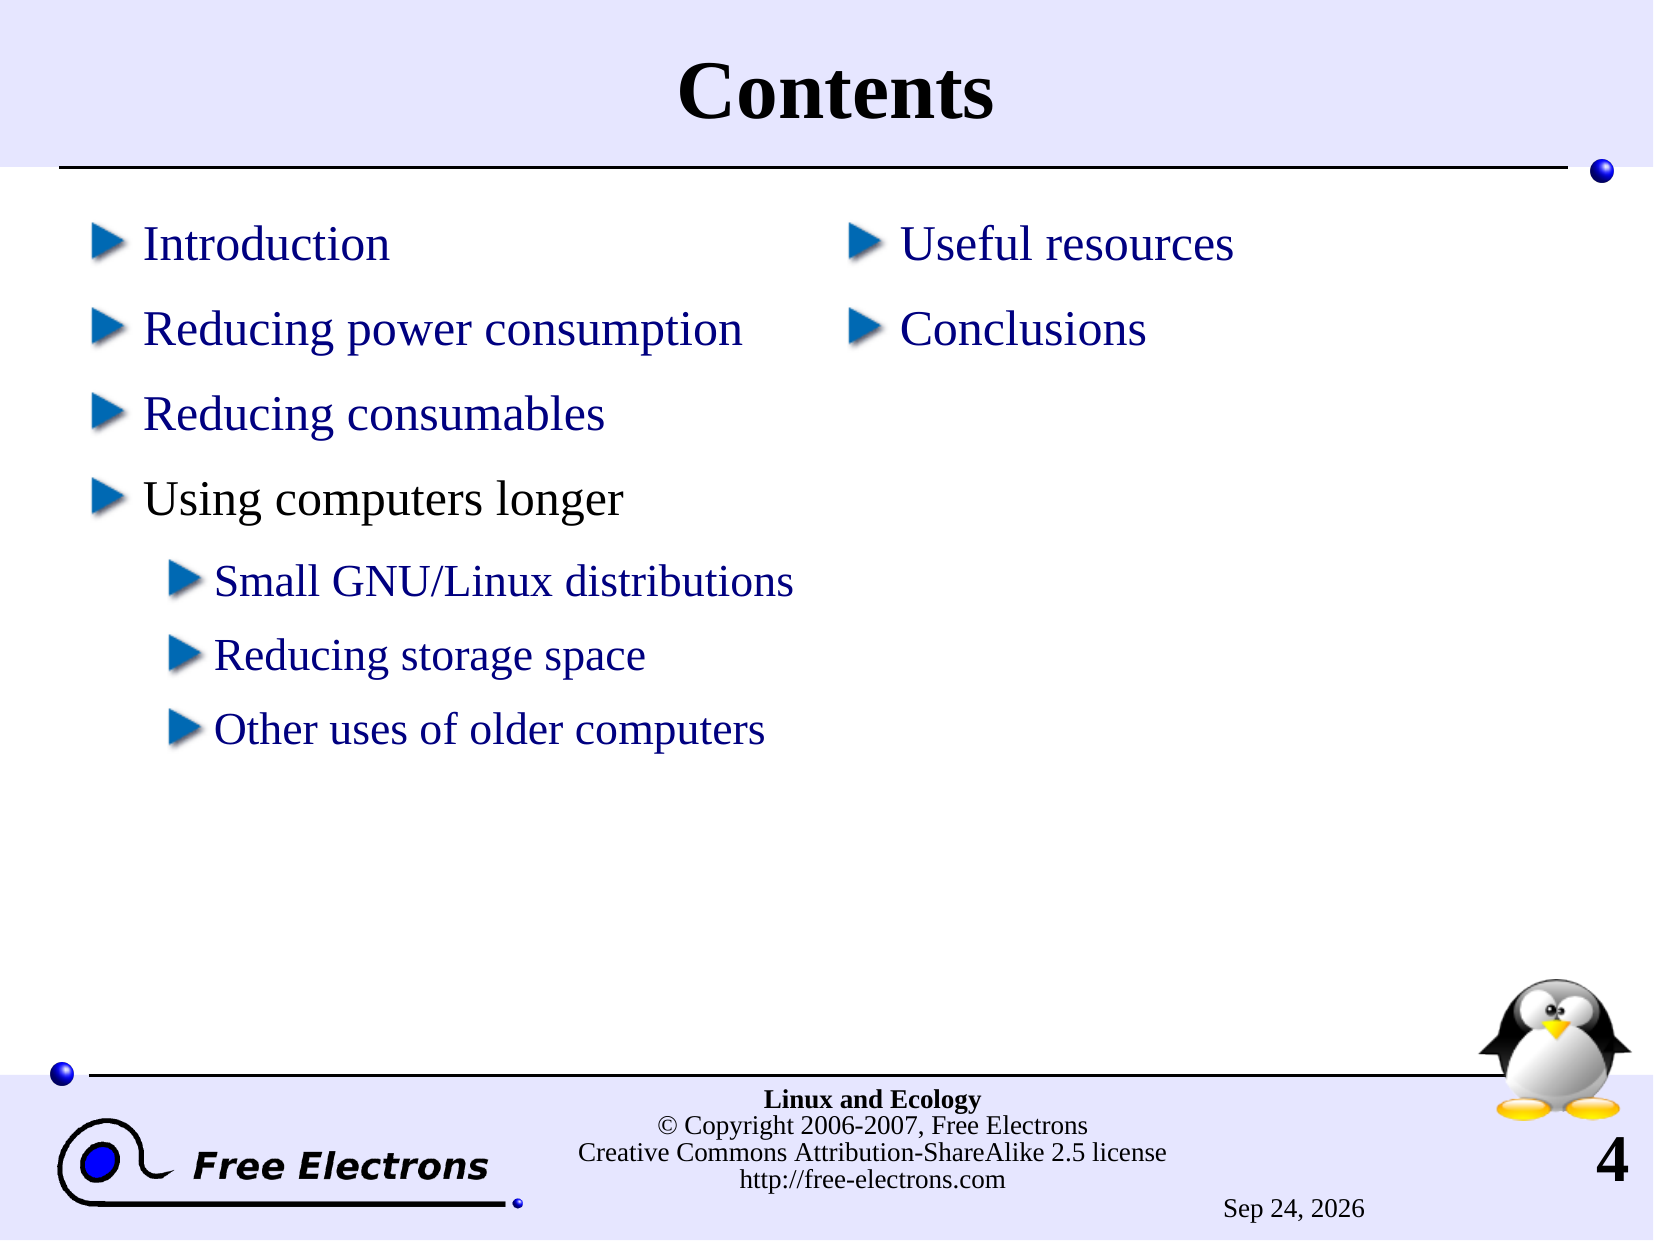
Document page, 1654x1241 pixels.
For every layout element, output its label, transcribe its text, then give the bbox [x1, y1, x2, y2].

list Useful resources Conclusions [829, 216, 1592, 1066]
picture [1476, 979, 1634, 1121]
title Contents [33, 29, 1604, 153]
list Introduction Reducing power consumption Reducing consumables Using computers longer Small GNU/Linux distributions Reducing storage space Other uses of older computers [72, 216, 795, 1066]
picture [50, 1107, 527, 1216]
